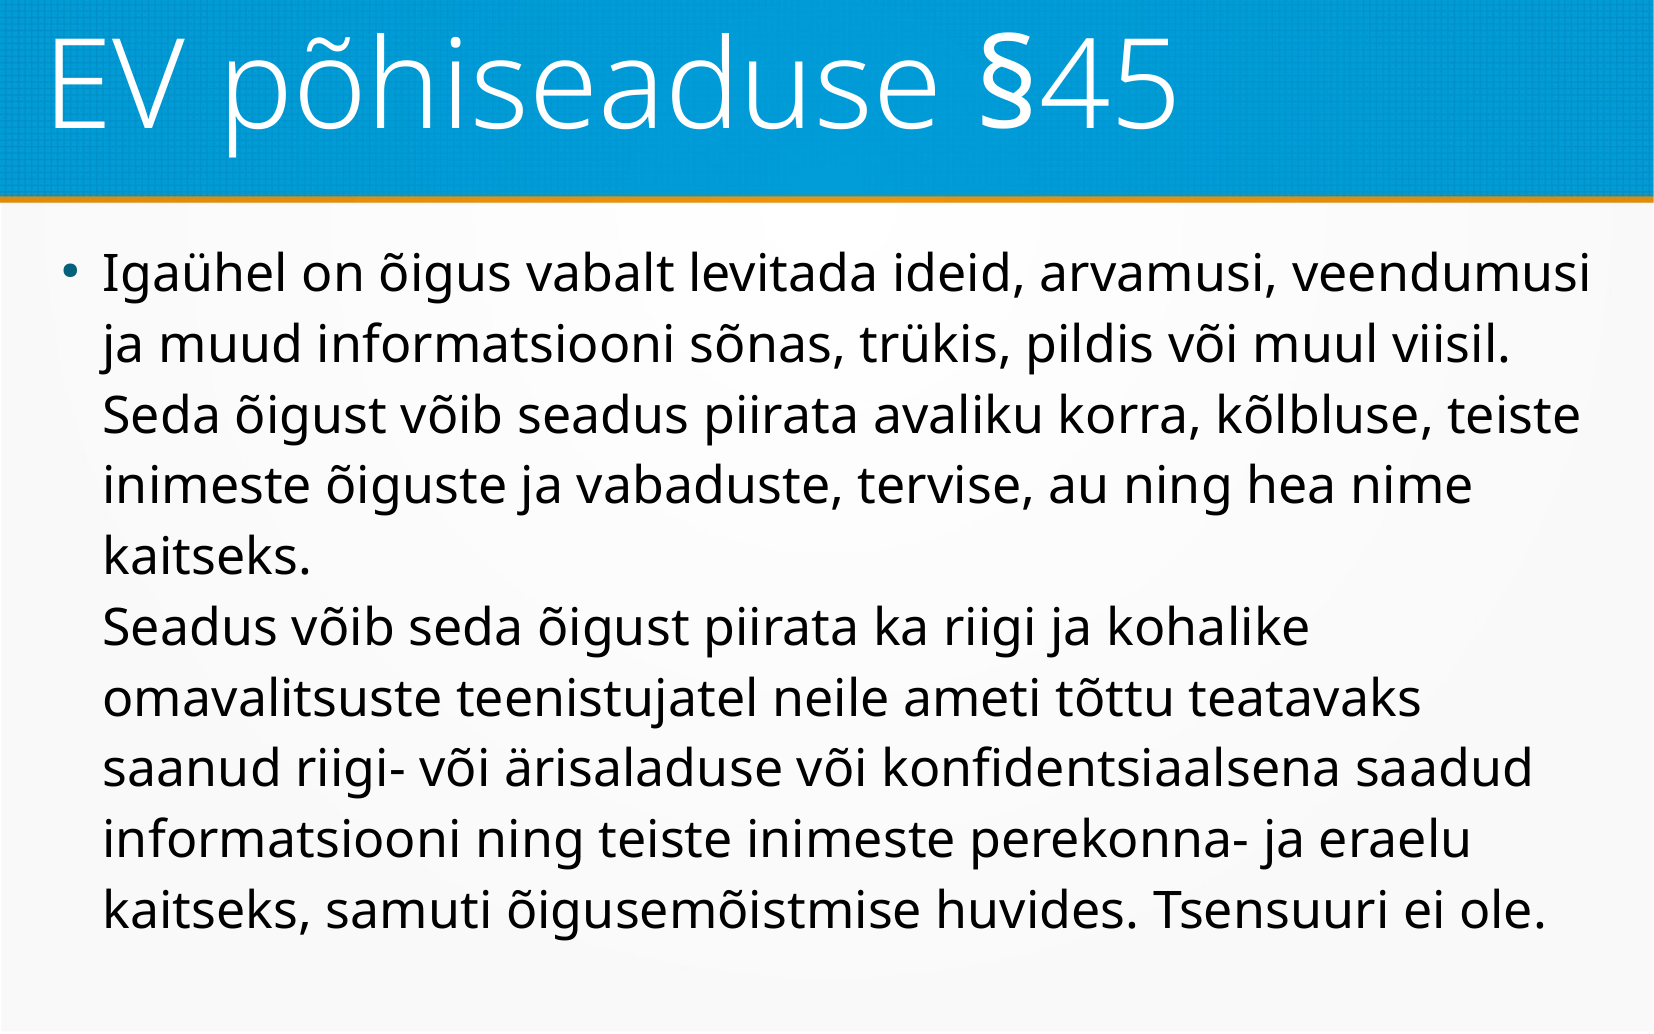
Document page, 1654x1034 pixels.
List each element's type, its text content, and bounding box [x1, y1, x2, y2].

picture [0, 195, 1654, 1034]
title EV põhiseaduse §45 [43, 0, 1619, 166]
list Igaühel on õigus vabalt levitada ideid, arvamusi, veendumusi ja muud informatsiooni sõnas, trükis, pildis või muul viisil. Seda õigust võib seadus piirata avaliku korra, kõlbluse, teiste inimeste õiguste ja vabaduste, tervise, au ning hea nime kaitseks. Seadus võib seda õigust piirata ka riigi ja kohalike omavalitsuste teenistujatel neile ameti tõttu teatavaks saanud riigi- või ärisaladuse või konfidentsiaalsena saadud informatsiooni ning teiste inimeste perekonna- ja eraelu kaitseks, samuti õigusemõistmise huvides. Tsensuuri ei ole. [47, 236, 1607, 1002]
